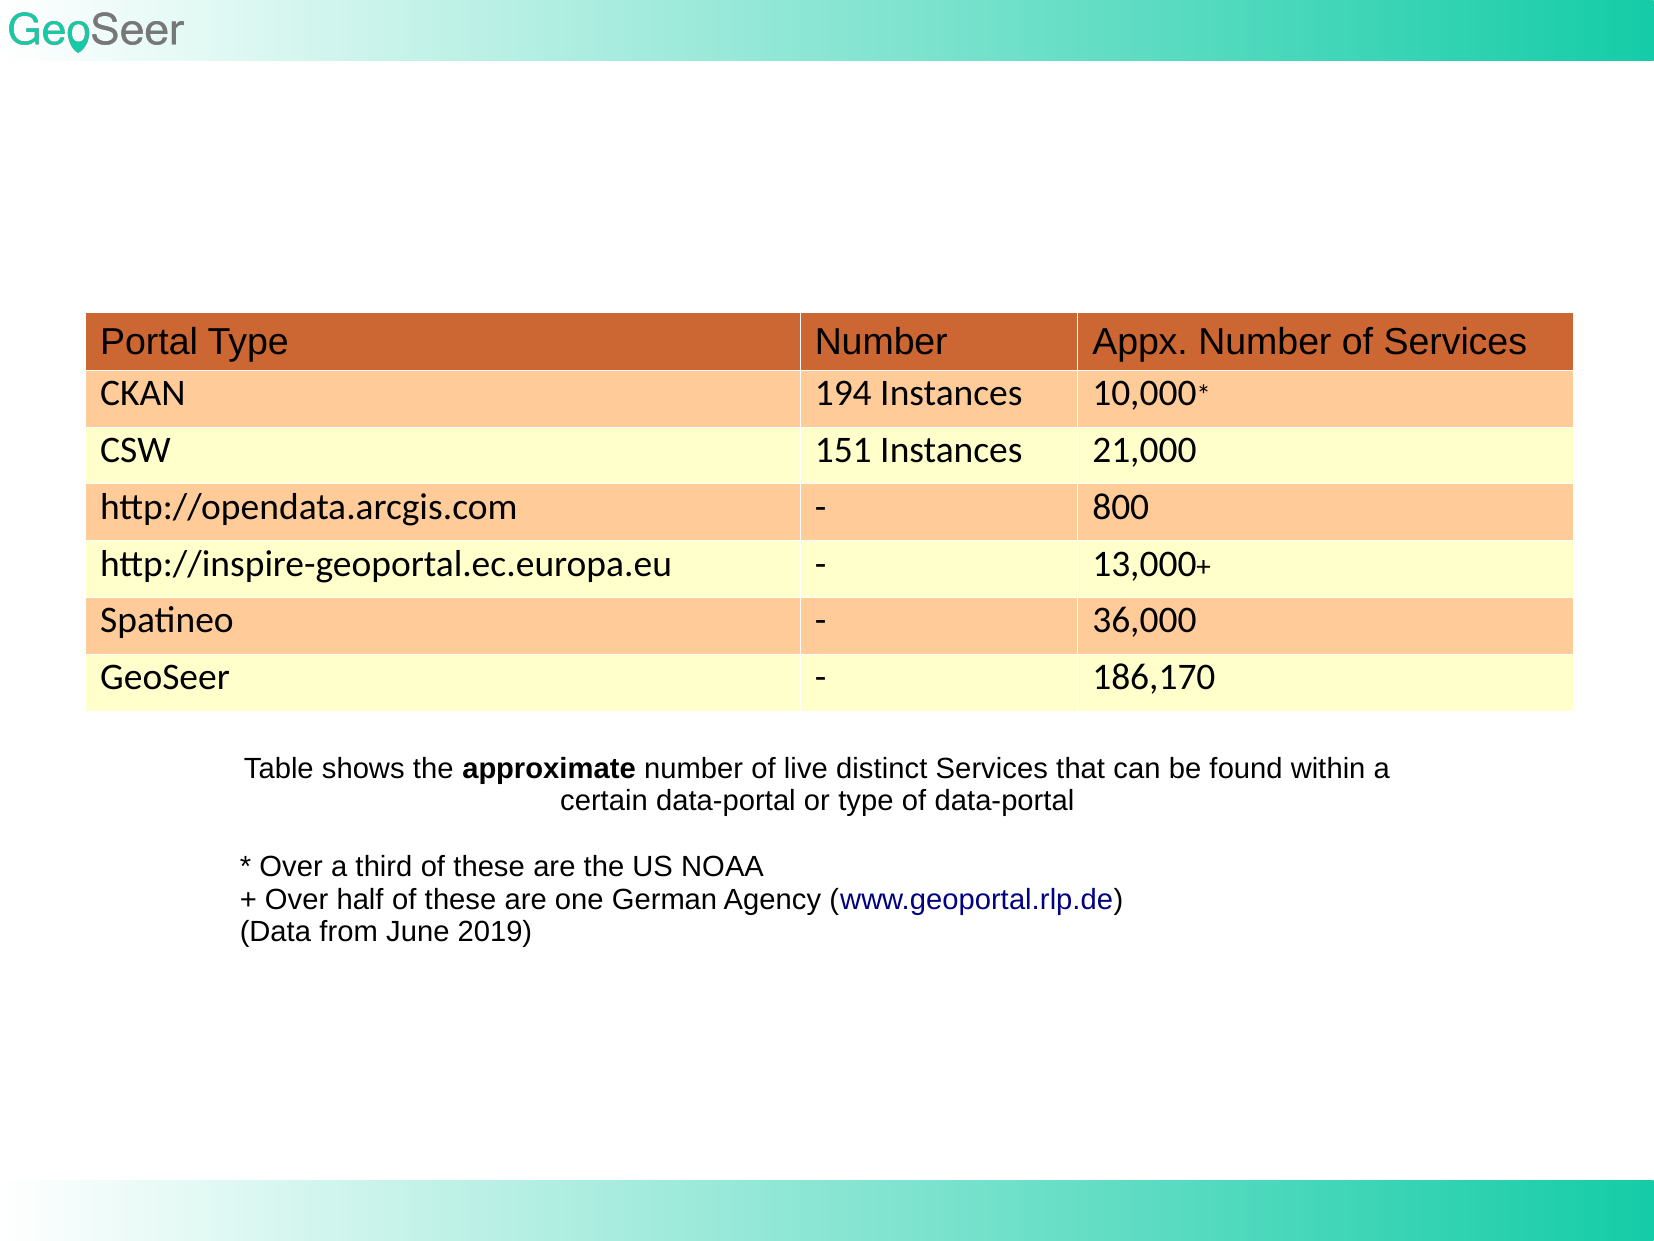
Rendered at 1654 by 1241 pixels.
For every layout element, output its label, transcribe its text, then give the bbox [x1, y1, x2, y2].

table_cell 21,000 [1078, 428, 1573, 483]
table_cell - [801, 484, 1077, 540]
picture [7, 10, 186, 55]
table_cell - [801, 541, 1077, 597]
table_cell http://opendata.arcgis.com [86, 484, 800, 540]
table_cell 36,000 [1078, 598, 1573, 654]
table_cell CSW [86, 428, 800, 483]
table_cell 186,170 [1078, 655, 1573, 711]
table_cell CKAN [86, 371, 800, 427]
text_box Table shows the approximate number of live distinct Services that can be found within a certain data-portal or type of data-portal * Over a third of these are the US NOAA + Over half of these are one German Agency (www.geoportal.rlp.de) (Data from June 2019) [225, 744, 1411, 956]
table_cell 800 [1078, 484, 1573, 540]
table_cell 10,000* [1078, 371, 1573, 427]
table_cell GeoSeer [86, 655, 800, 711]
table_cell Spatineo [86, 598, 800, 654]
table_header Appx. Number of Services [1078, 313, 1573, 370]
table_cell 151 Instances [801, 428, 1077, 483]
table_cell http://inspire-geoportal.ec.europa.eu [86, 541, 800, 597]
table_cell 13,000+ [1078, 541, 1573, 597]
table_header Portal Type [86, 313, 800, 370]
table_cell 194 Instances [801, 371, 1077, 427]
table_cell - [801, 655, 1077, 711]
table_header Number [801, 313, 1077, 370]
table_cell - [801, 598, 1077, 654]
